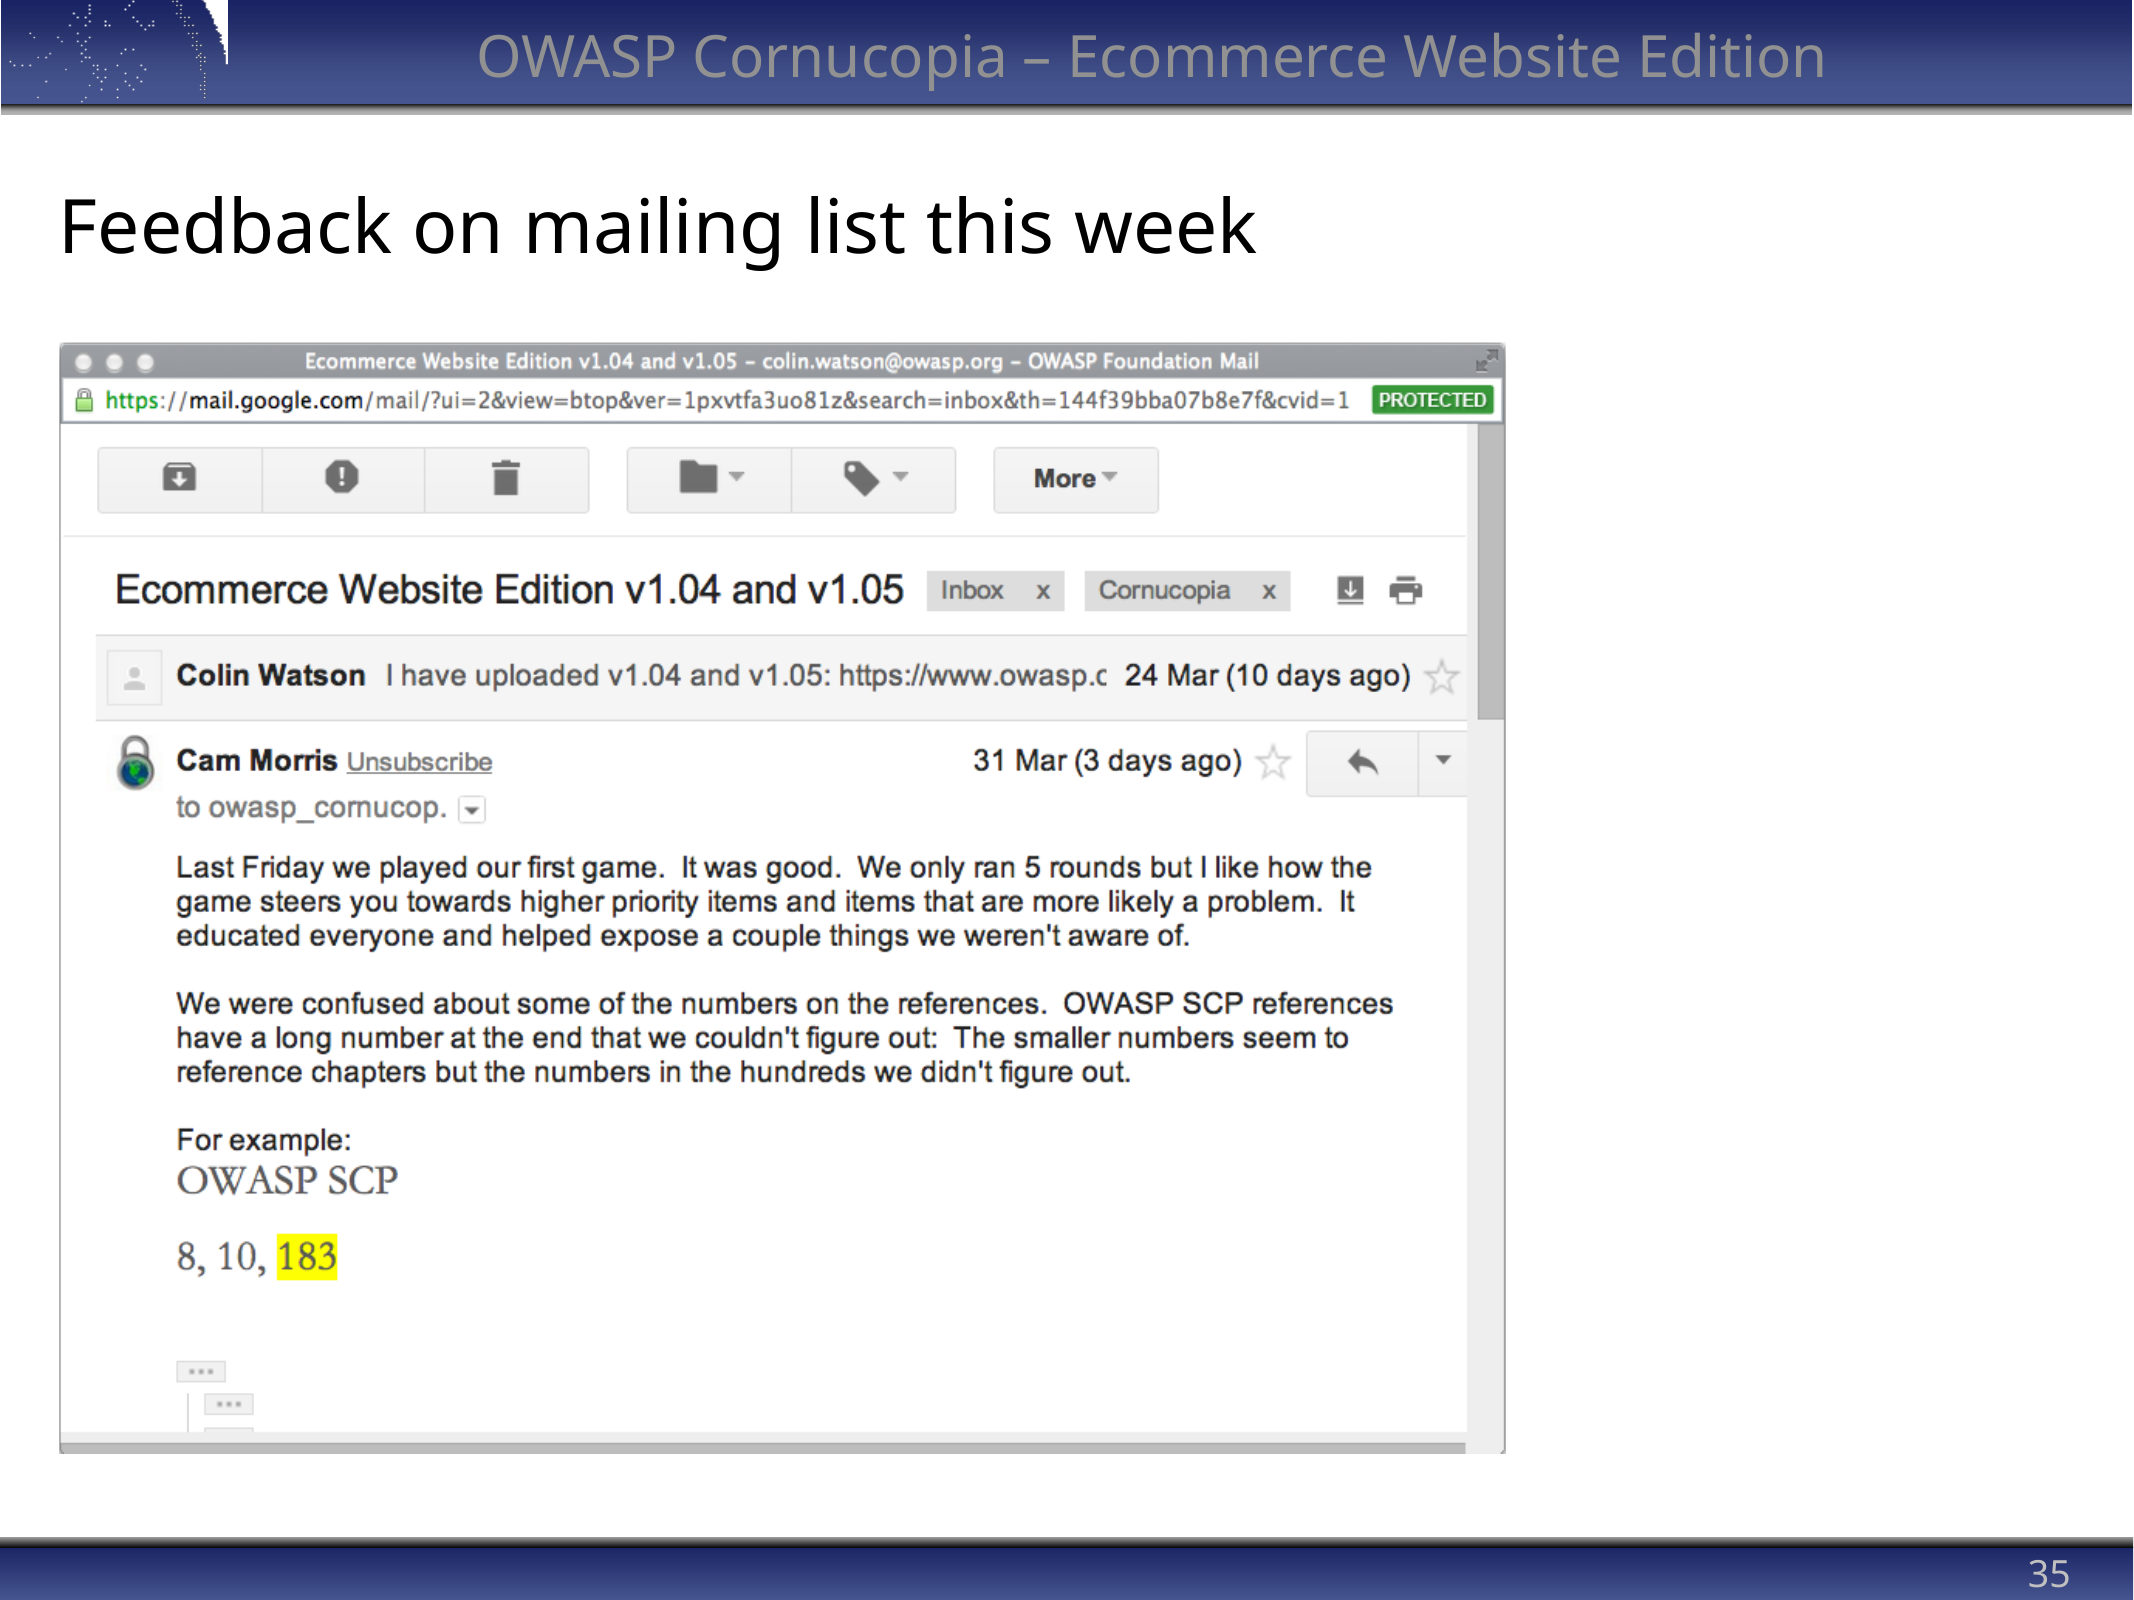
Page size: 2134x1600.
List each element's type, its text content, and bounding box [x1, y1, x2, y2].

title Feedback on mailing list this week [58, 124, 2126, 325]
picture [59, 342, 1506, 1454]
